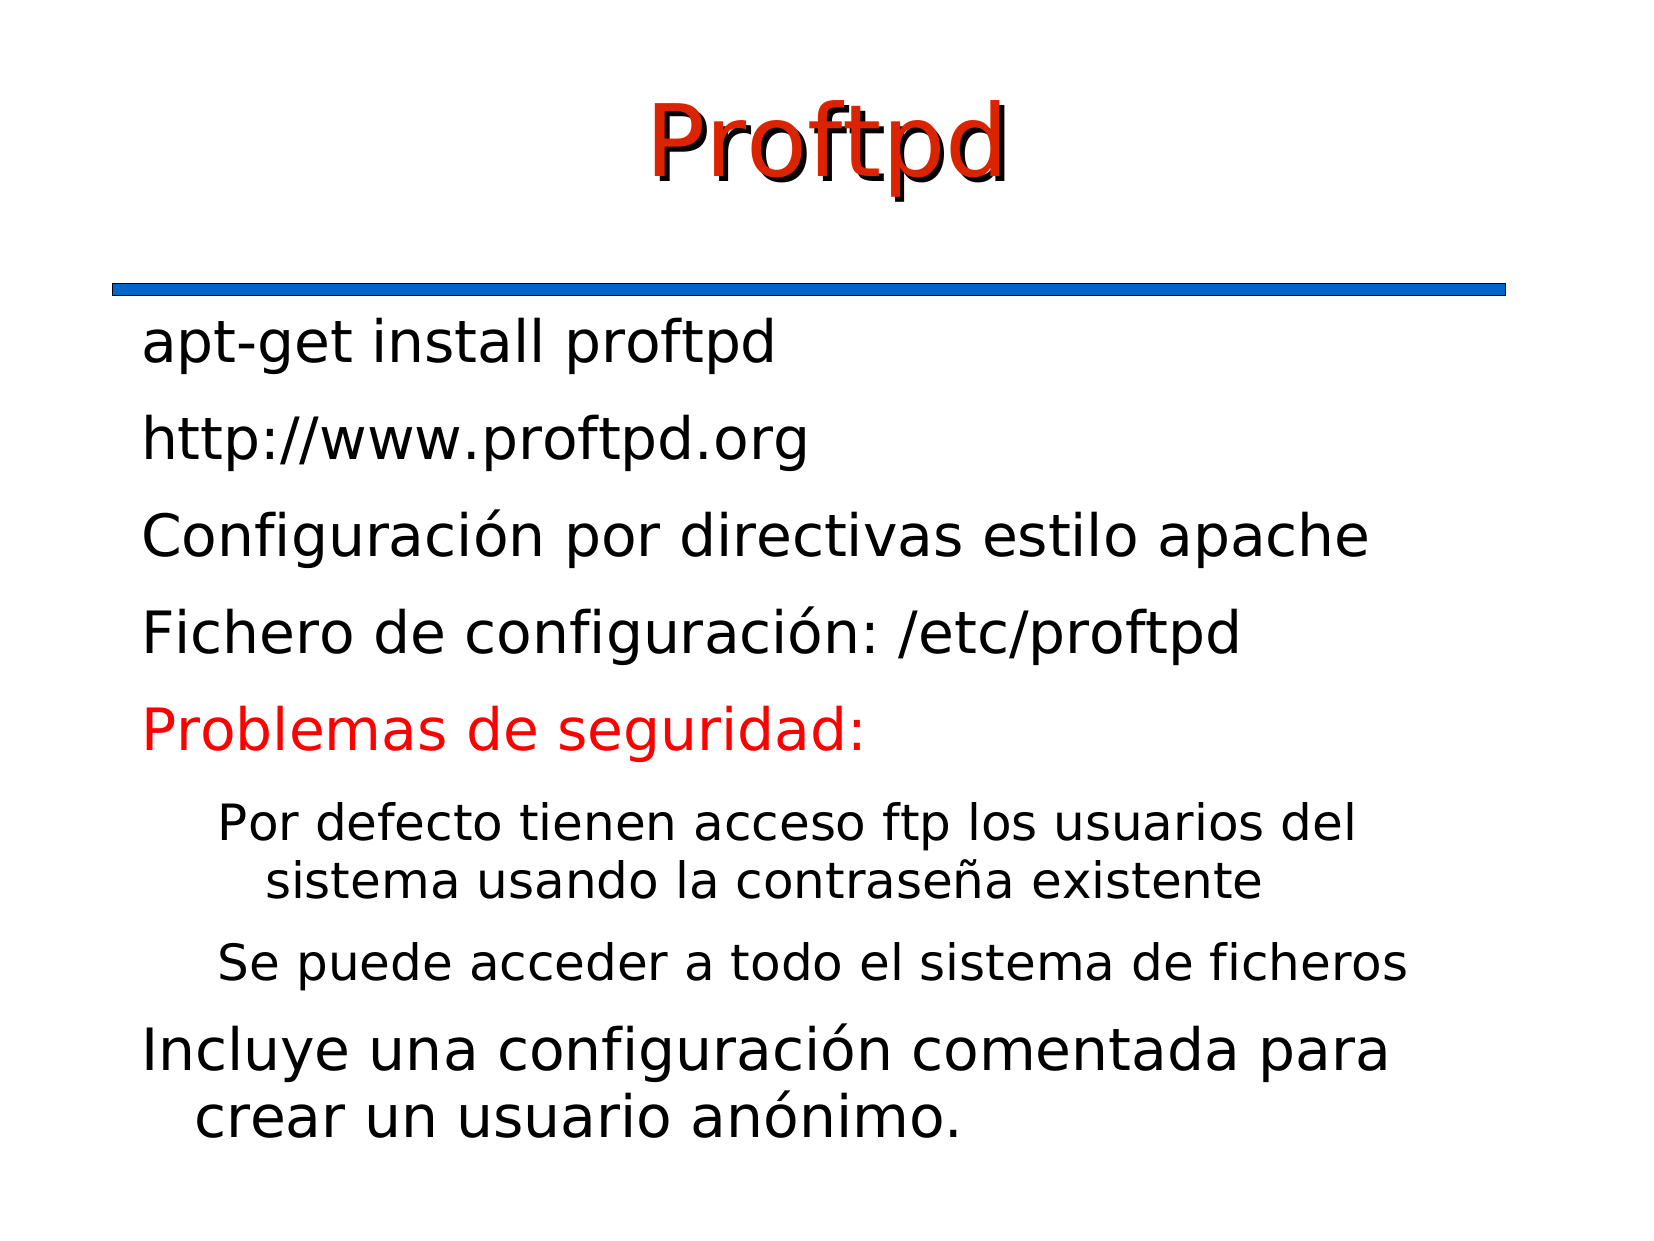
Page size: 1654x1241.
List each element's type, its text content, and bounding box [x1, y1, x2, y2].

list apt-get install proftpd http://www.proftpd.org Configuración por directivas estilo apache Fichero de configuración: /etc/proftpd Problemas de seguridad: Por defecto tienen acceso ftp los usuarios del sistema usando la contraseña existente Se puede acceder a todo el sistema de ficheros Incluye una configuración comentada para crear un usuario anónimo. [123, 308, 1536, 1152]
title Proftpd [121, 37, 1534, 246]
